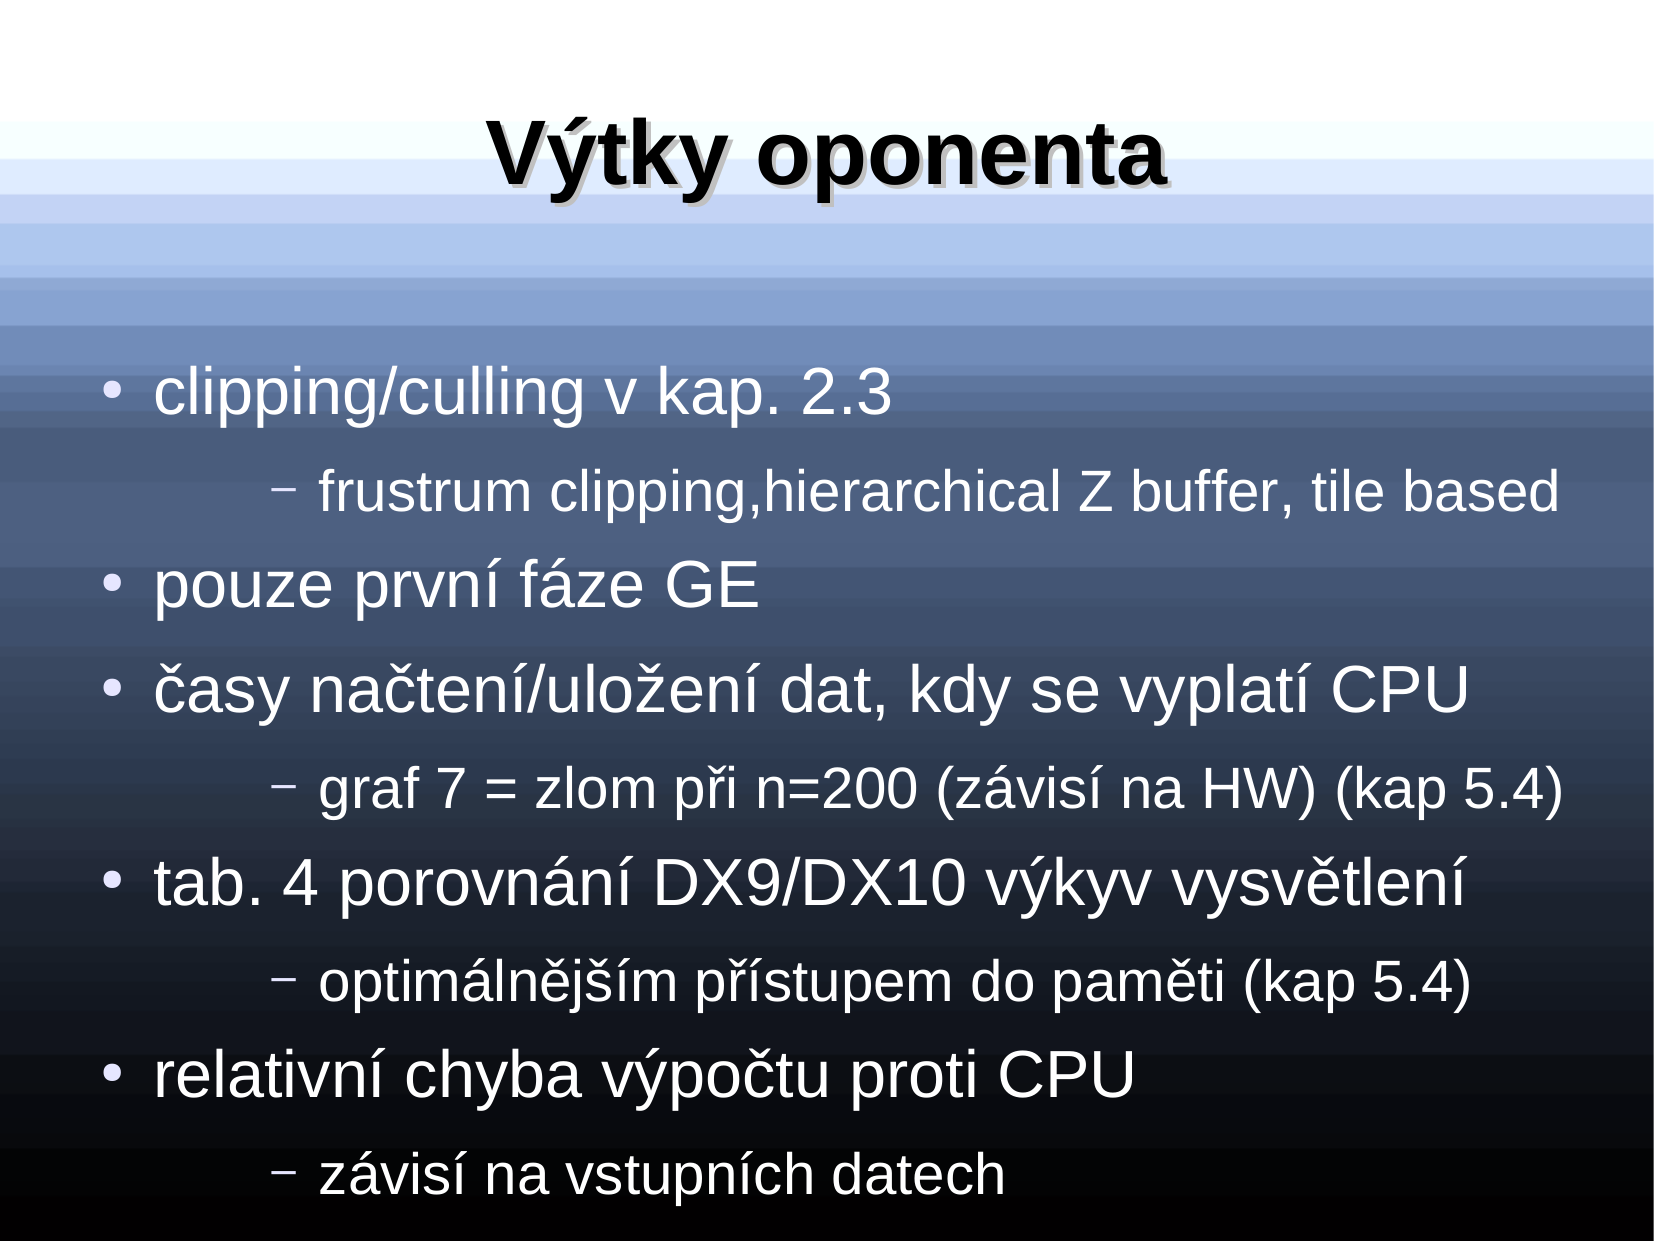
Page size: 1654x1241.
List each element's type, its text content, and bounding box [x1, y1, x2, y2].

list clipping/culling v kap. 2.3 frustrum clipping,hierarchical Z buffer, tile based pouze první fáze GE časy načtení/uložení dat, kdy se vyplatí CPU graf 7 = zlom při n=200 (závisí na HW) (kap 5.4) tab. 4 porovnání DX9/DX10 výkyv vysvětlení optimálnějším přístupem do paměti (kap 5.4) relativní chyba výpočtu proti CPU závisí na vstupních datech [82, 354, 1571, 1206]
title Výtky oponenta [82, 49, 1571, 257]
picture [0, 0, 1654, 1241]
